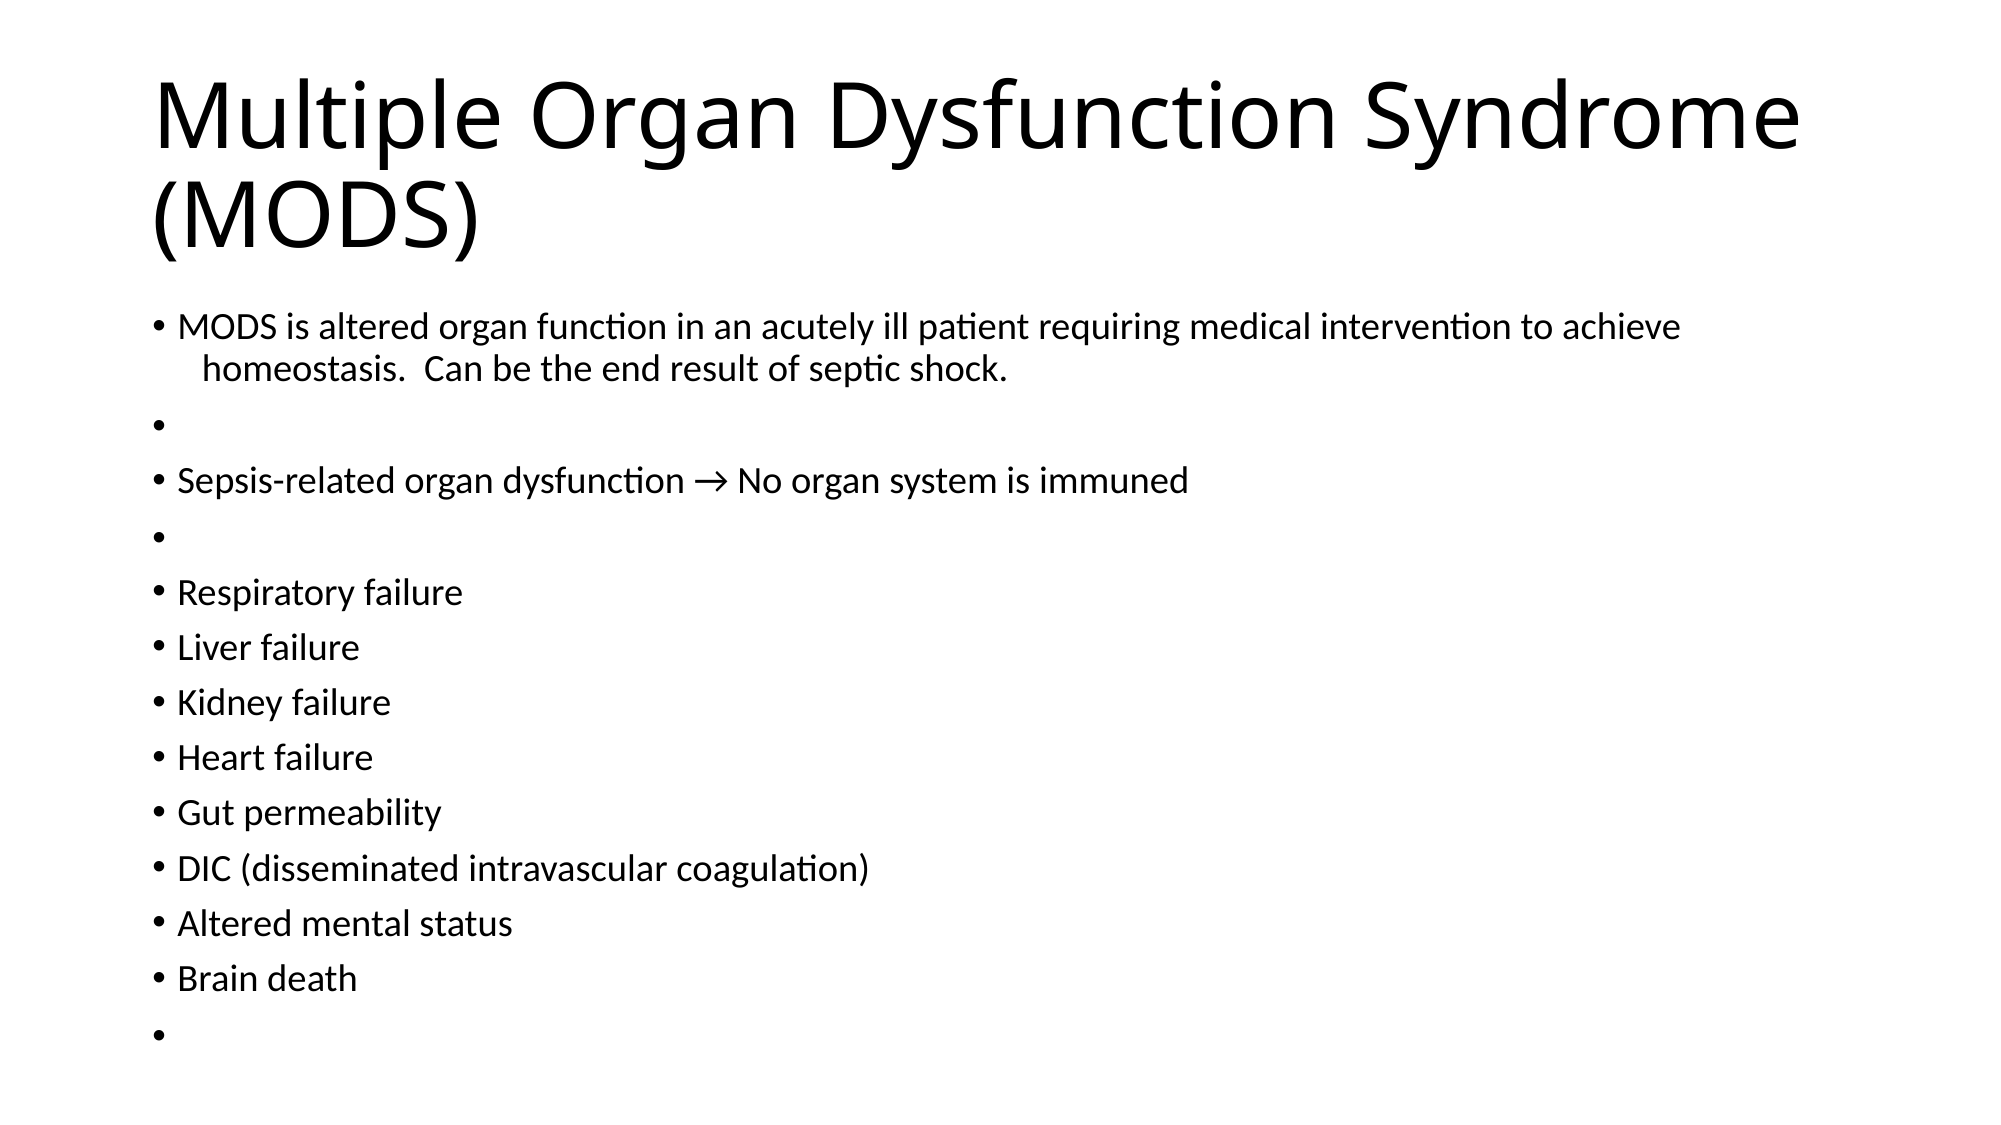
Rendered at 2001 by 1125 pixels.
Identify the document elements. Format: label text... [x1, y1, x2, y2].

list MODS is altered organ function in an acutely ill patient requiring medical intervention to achieve homeostasis. Can be the end result of septic shock. Sepsis-related organ dysfunction → No organ system is immuned Respiratory failure Liver failure Kidney failure Heart failure Gut permeability DIC (disseminated intravascular coagulation) Altered mental status Brain death [137, 299, 1863, 1014]
title Multiple Organ Dysfunction Syndrome (MODS) [137, 59, 1863, 278]
